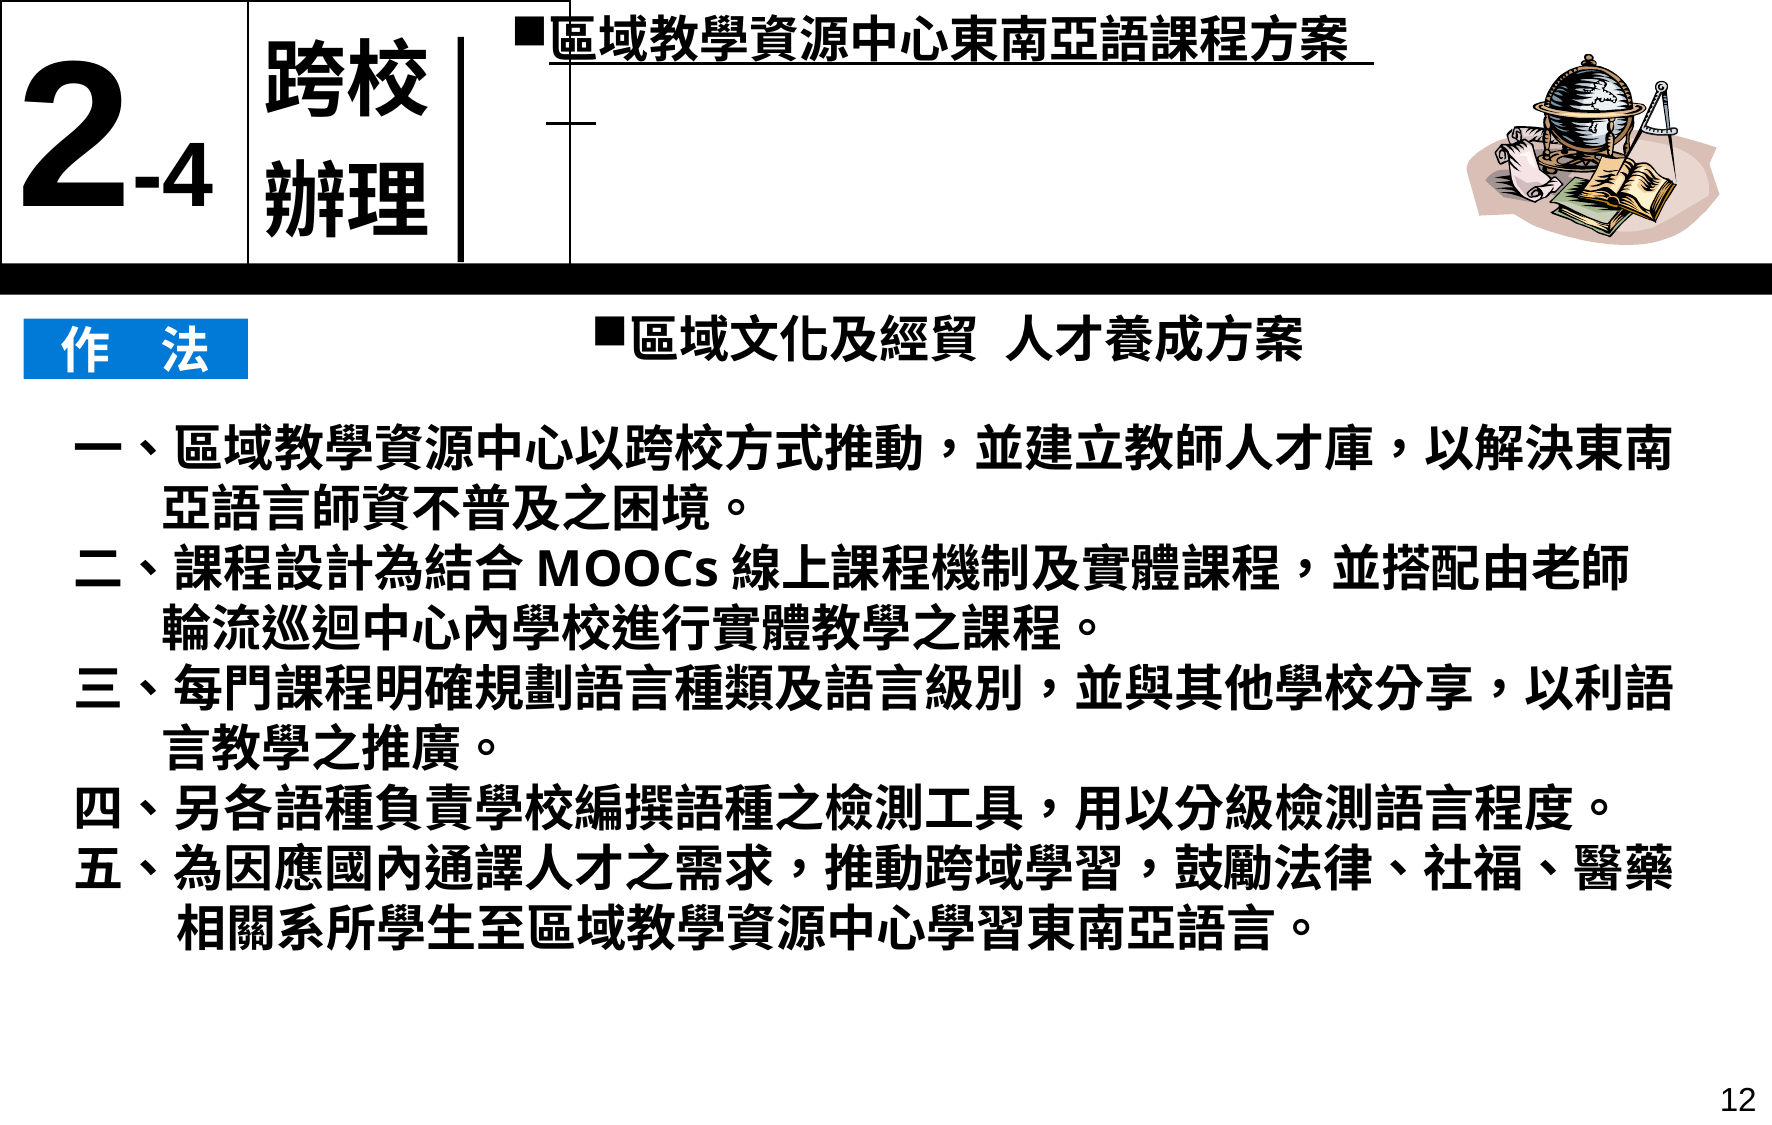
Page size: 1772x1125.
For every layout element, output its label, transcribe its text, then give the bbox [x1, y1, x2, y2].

table_header 2-4 [2, 2, 247, 265]
text_box 區域教學資源中心東南亞語課程方案 區域文化及經貿 人才養成方案 [496, 0, 1406, 408]
text_box 一、區域教學資源中心以跨校方式推動，並建立教師人才庫，以解決東南亞語言師資不普及之困境。 二、課程設計為結合MOOCs線上課程機制及實體課程，並搭配由老師輪流巡迴中心內學校進行實體教學之課程。 三、每門課程明確規劃語言種類及語言級別，並與其他學校分享，以利語言教學之推廣。 四、另各語種負責學校編撰語種之檢測工具，用以分級檢測語言程度。 五、為因應國內通譯人才之需求，推動跨域學習，鼓勵法律、社福、醫藥相關系所學生至區域教學資源中心學習東南亞語言。 [59, 408, 1693, 964]
table_header 跨校 辦理 [249, 2, 569, 265]
slide_number <編號> [1358, 1070, 1772, 1125]
picture [1463, 50, 1723, 249]
text_box 作 法 [23, 318, 248, 379]
